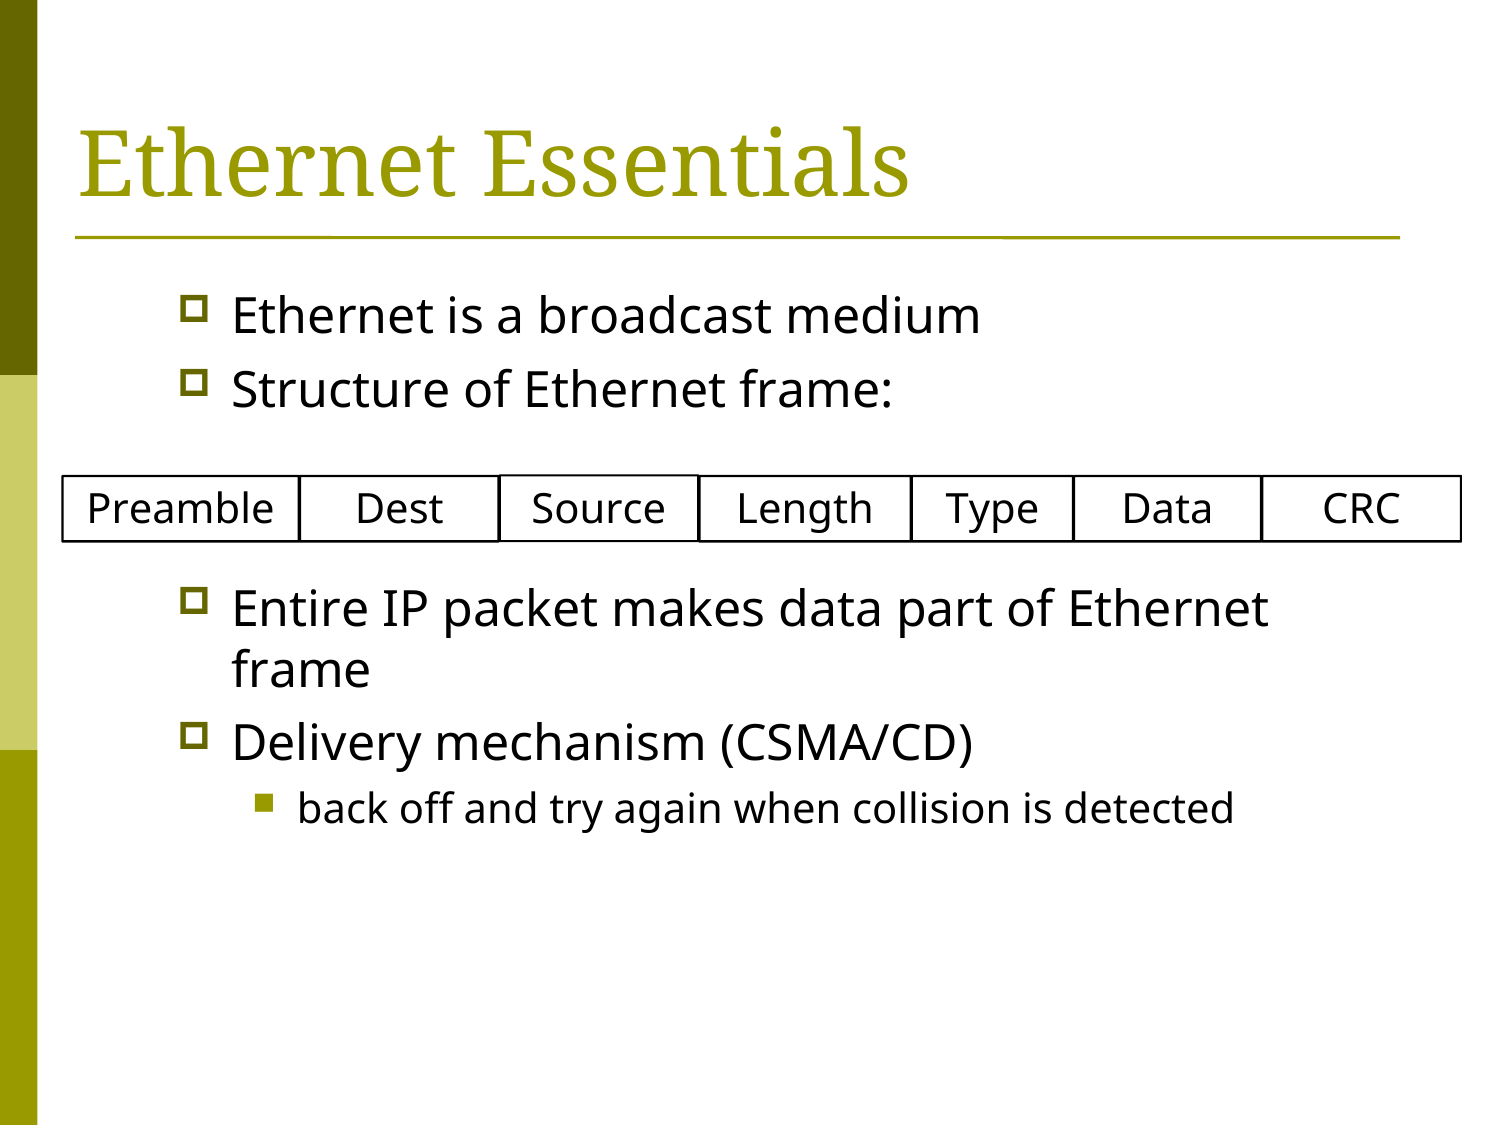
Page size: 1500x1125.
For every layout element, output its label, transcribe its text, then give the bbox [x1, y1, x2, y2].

text_box Data [1074, 475, 1261, 541]
text_box Type [911, 475, 1073, 541]
text_box Length [699, 475, 910, 541]
text_box CRC [1262, 475, 1461, 541]
list Ethernet is a broadcast medium Structure of Ethernet frame: Entire IP packet makes data part of Ethernet frame Delivery mechanism (CSMA/CD)‏ back off and try again when collision is detected [162, 543, 1431, 951]
list Ethernet is a broadcast medium Structure of Ethernet frame: Entire IP packet makes data part of Ethernet frame Delivery mechanism (CSMA/CD)‏ back off and try again when collision is detected [162, 275, 1431, 474]
text_box Preamble [62, 475, 298, 541]
text_box Dest [300, 475, 498, 541]
title Ethernet Essentials [62, 43, 1338, 225]
text_box Source [499, 475, 698, 541]
